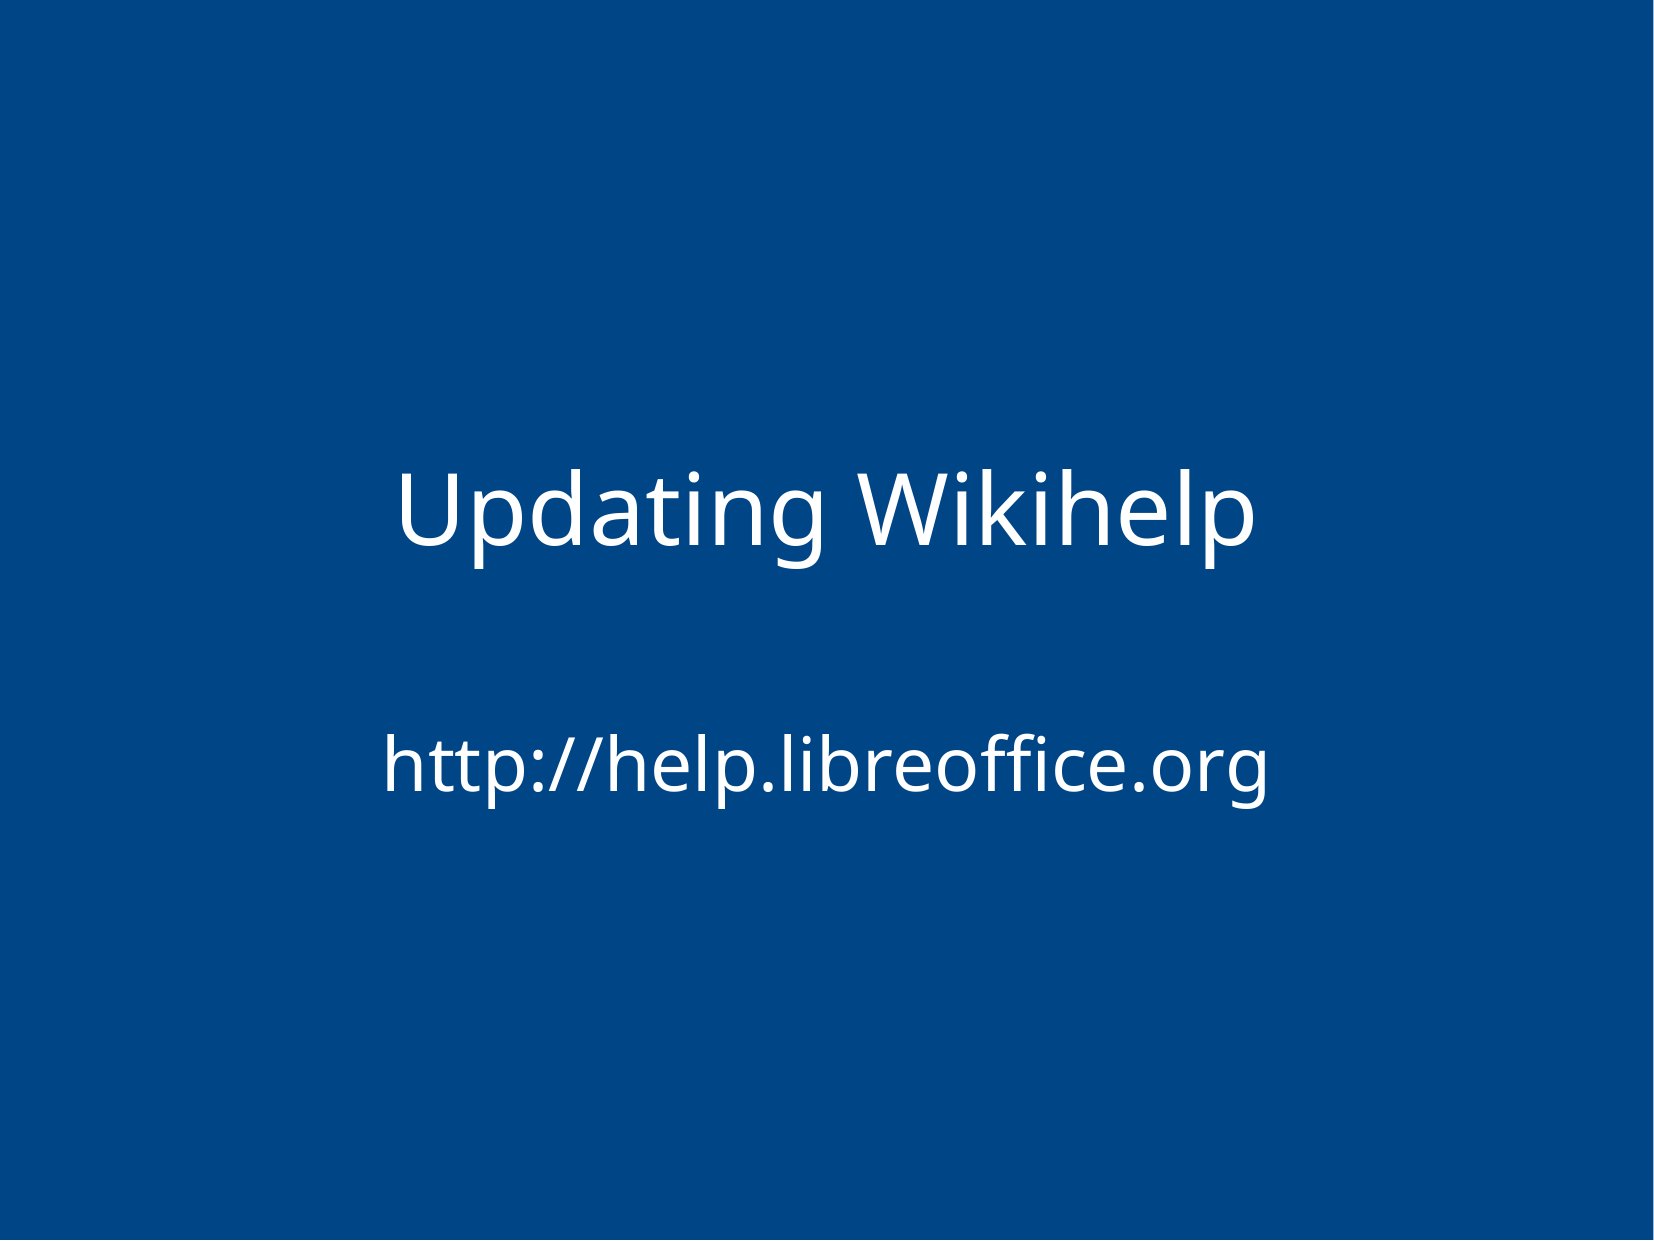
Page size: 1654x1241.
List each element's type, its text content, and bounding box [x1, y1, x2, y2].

subtitle Updating Wikihelp http://help.libreoffice.org [23, 35, 1630, 1217]
